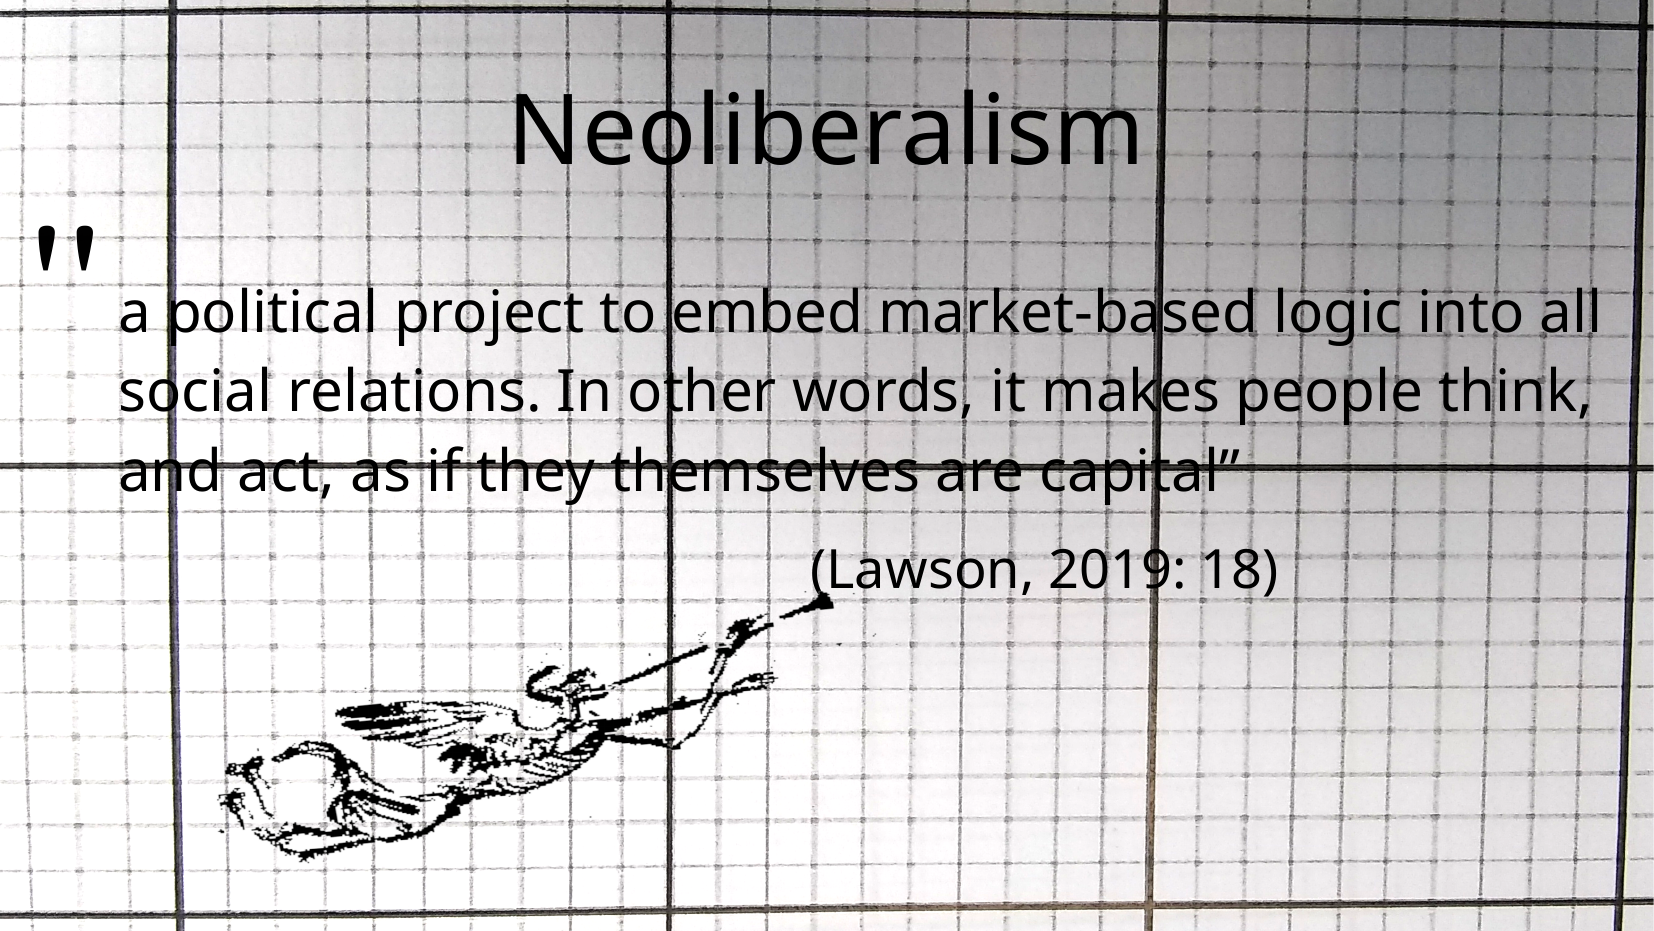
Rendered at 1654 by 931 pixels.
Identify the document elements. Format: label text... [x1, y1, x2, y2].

title Neoliberalism [82, 48, 1571, 157]
list a political project to embed market-based logic into all social relations. In other words, it makes people think, and act, as if they themselves are capital” (Lawson, 2019: 18) [47, 157, 1642, 725]
picture [0, 0, 1654, 931]
